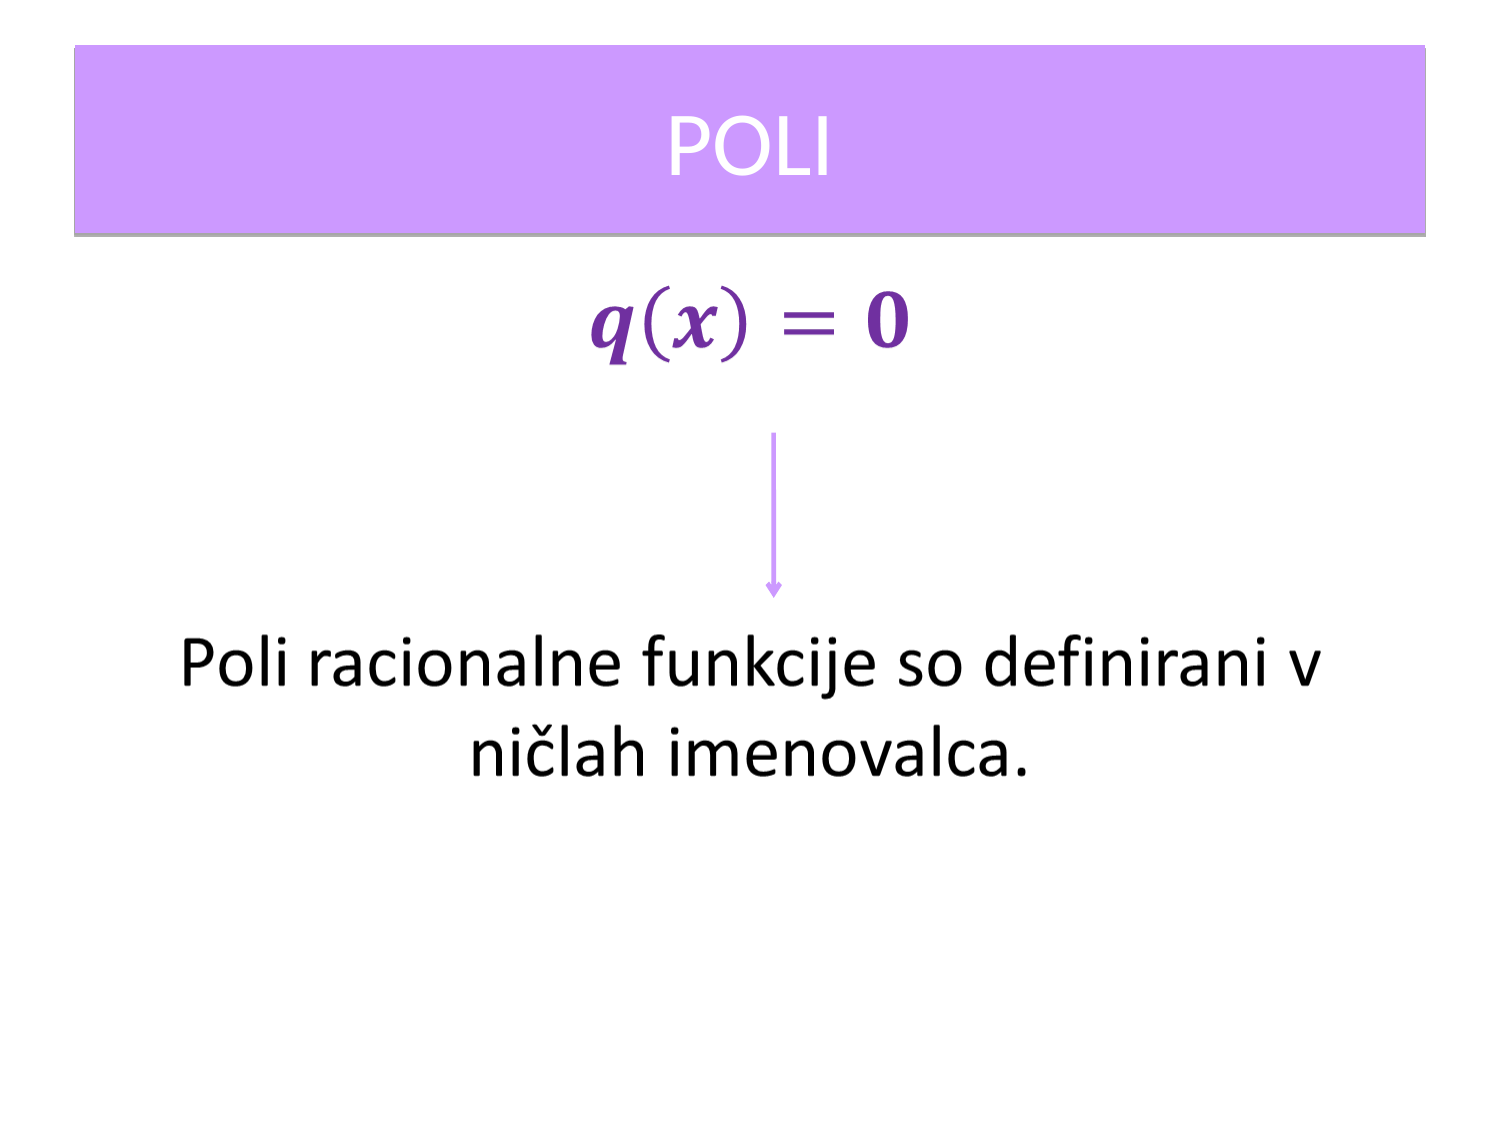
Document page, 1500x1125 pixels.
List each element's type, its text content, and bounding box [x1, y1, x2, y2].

list [75, 262, 1425, 1005]
title POLI [75, 45, 1425, 233]
